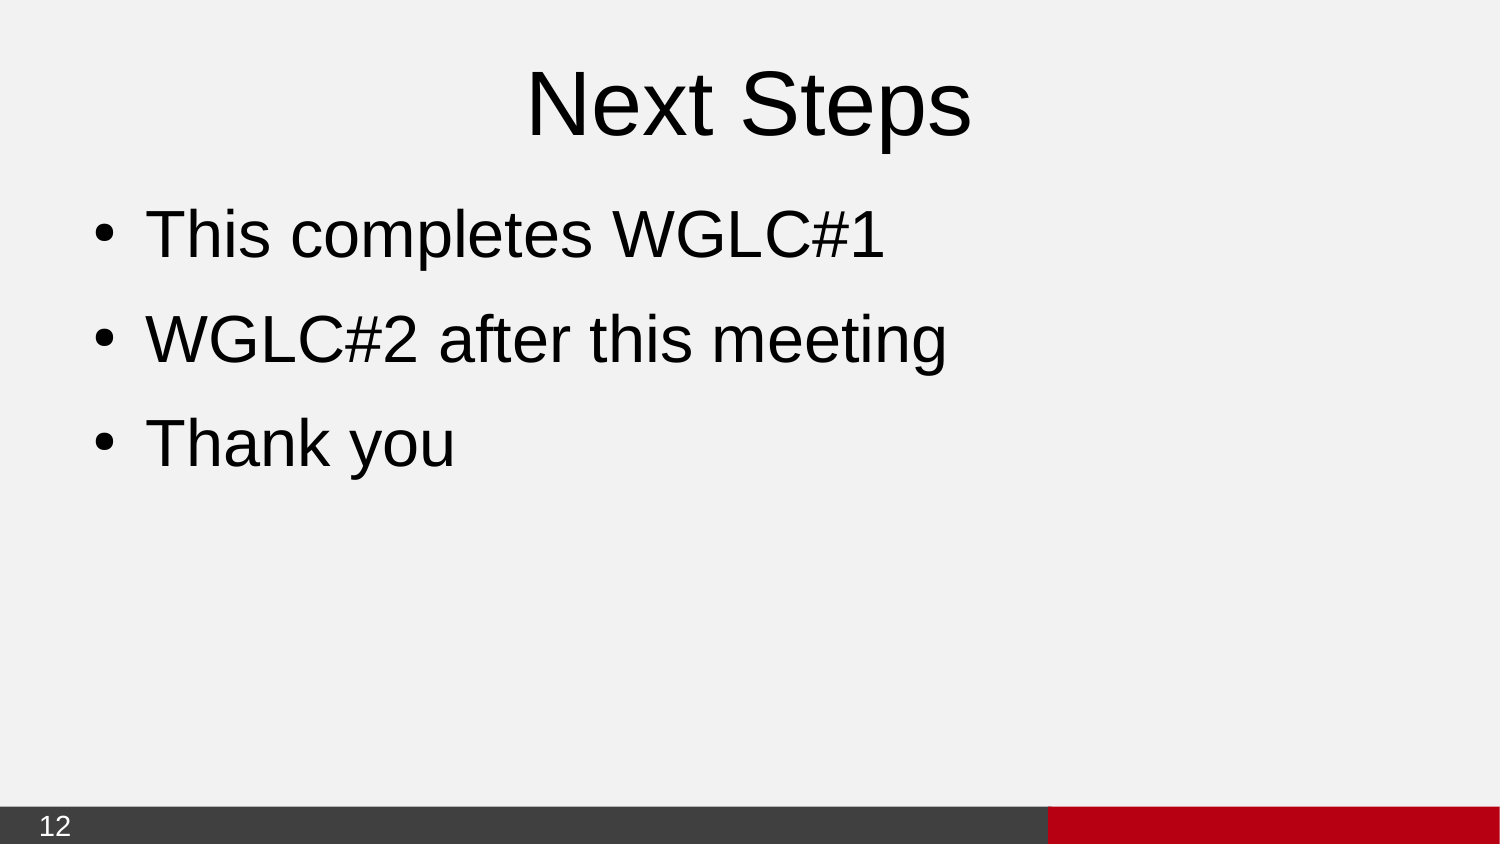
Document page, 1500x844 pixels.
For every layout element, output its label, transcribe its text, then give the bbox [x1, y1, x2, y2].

title Next Steps [75, 33, 1425, 175]
list This completes WGLC#1 WGLC#2 after this meeting Thank you [75, 197, 1425, 506]
